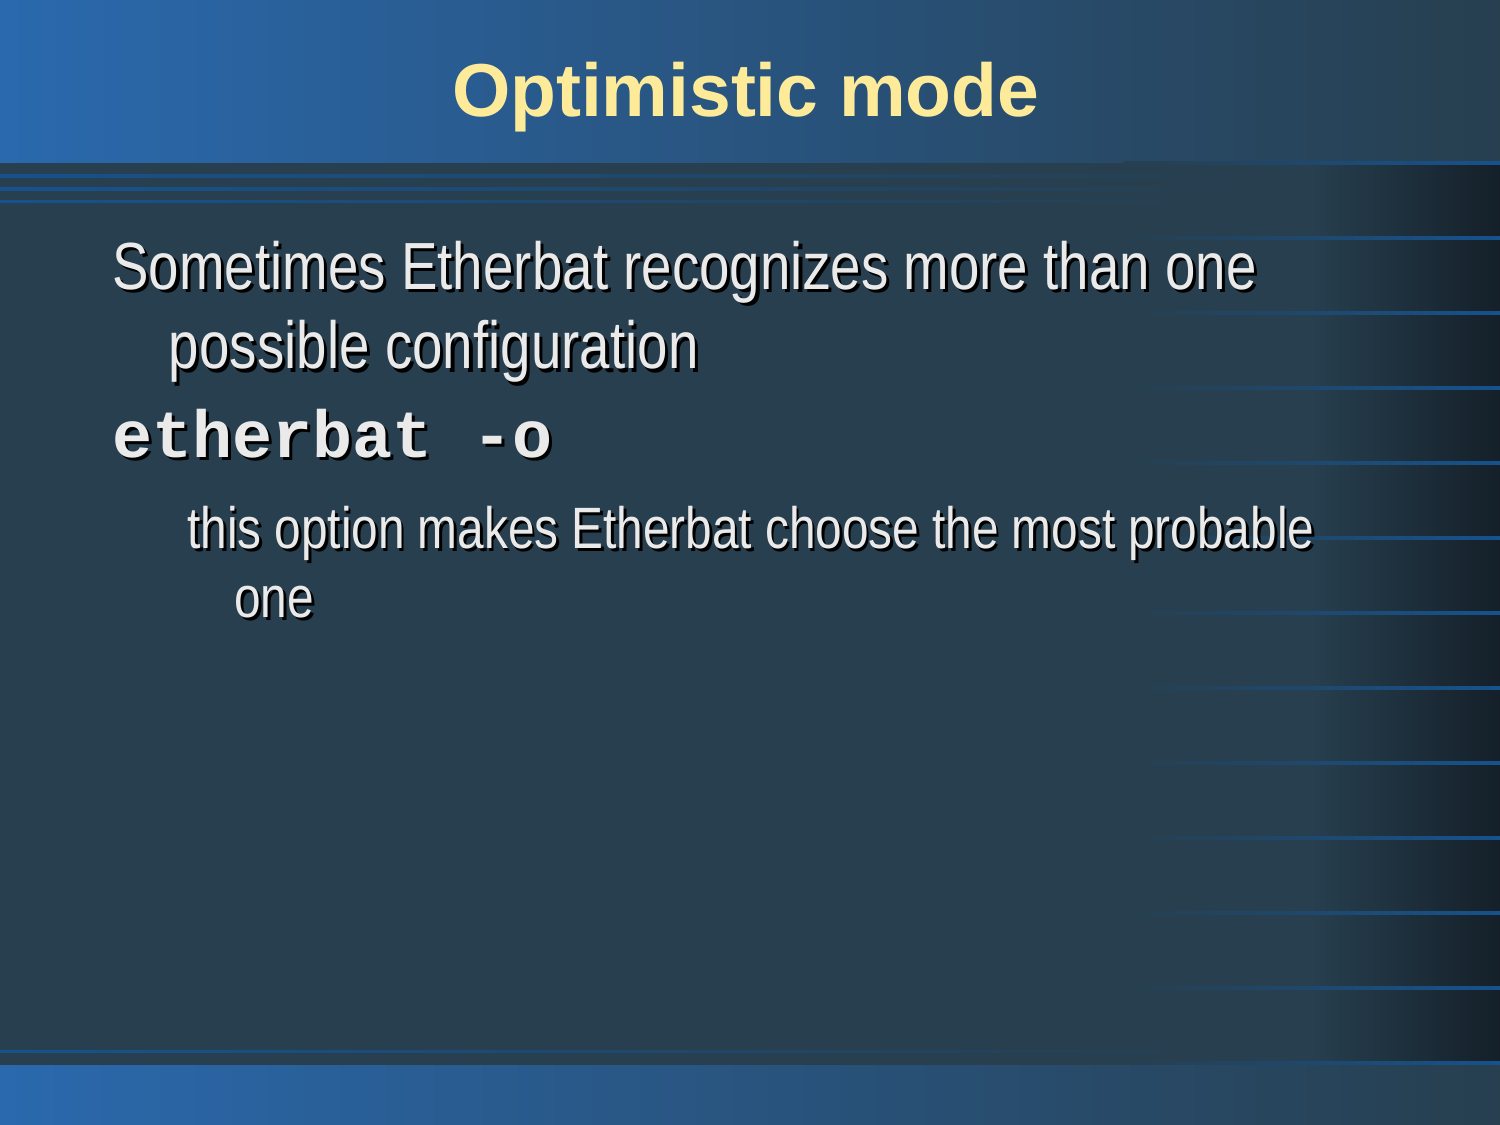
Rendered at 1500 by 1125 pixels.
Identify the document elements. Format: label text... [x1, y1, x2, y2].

title Optimistic mode [83, 24, 1409, 151]
list Sometimes Etherbat recognizes more than one possible configuration etherbat -o this option makes Etherbat choose the most probable one [112, 224, 1388, 1038]
